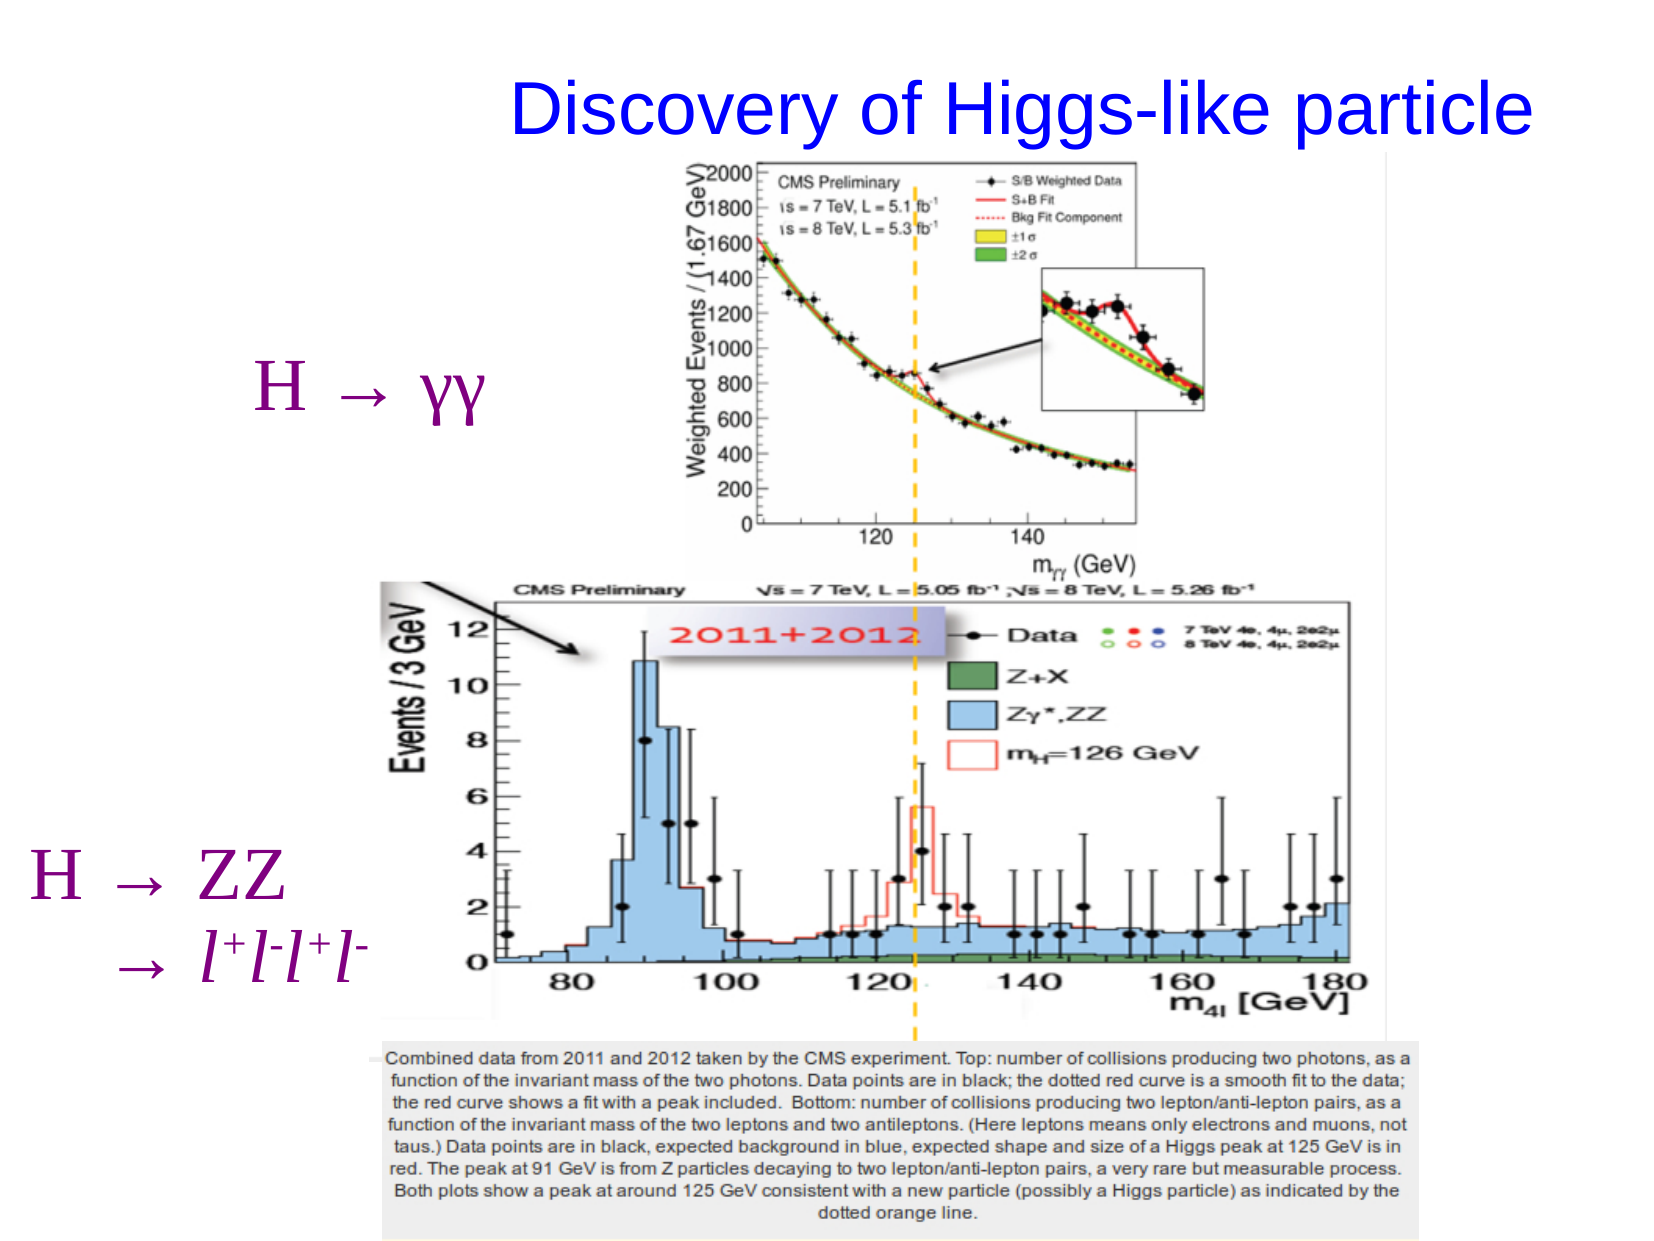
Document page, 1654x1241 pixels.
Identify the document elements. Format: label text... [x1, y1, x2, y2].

text_box H → ZZ → l+l-l+l- [15, 824, 369, 924]
picture [369, 152, 1419, 1241]
text_box Discovery of Higgs-like particle [495, 59, 1143, 152]
text_box H → γγ [239, 336, 810, 435]
